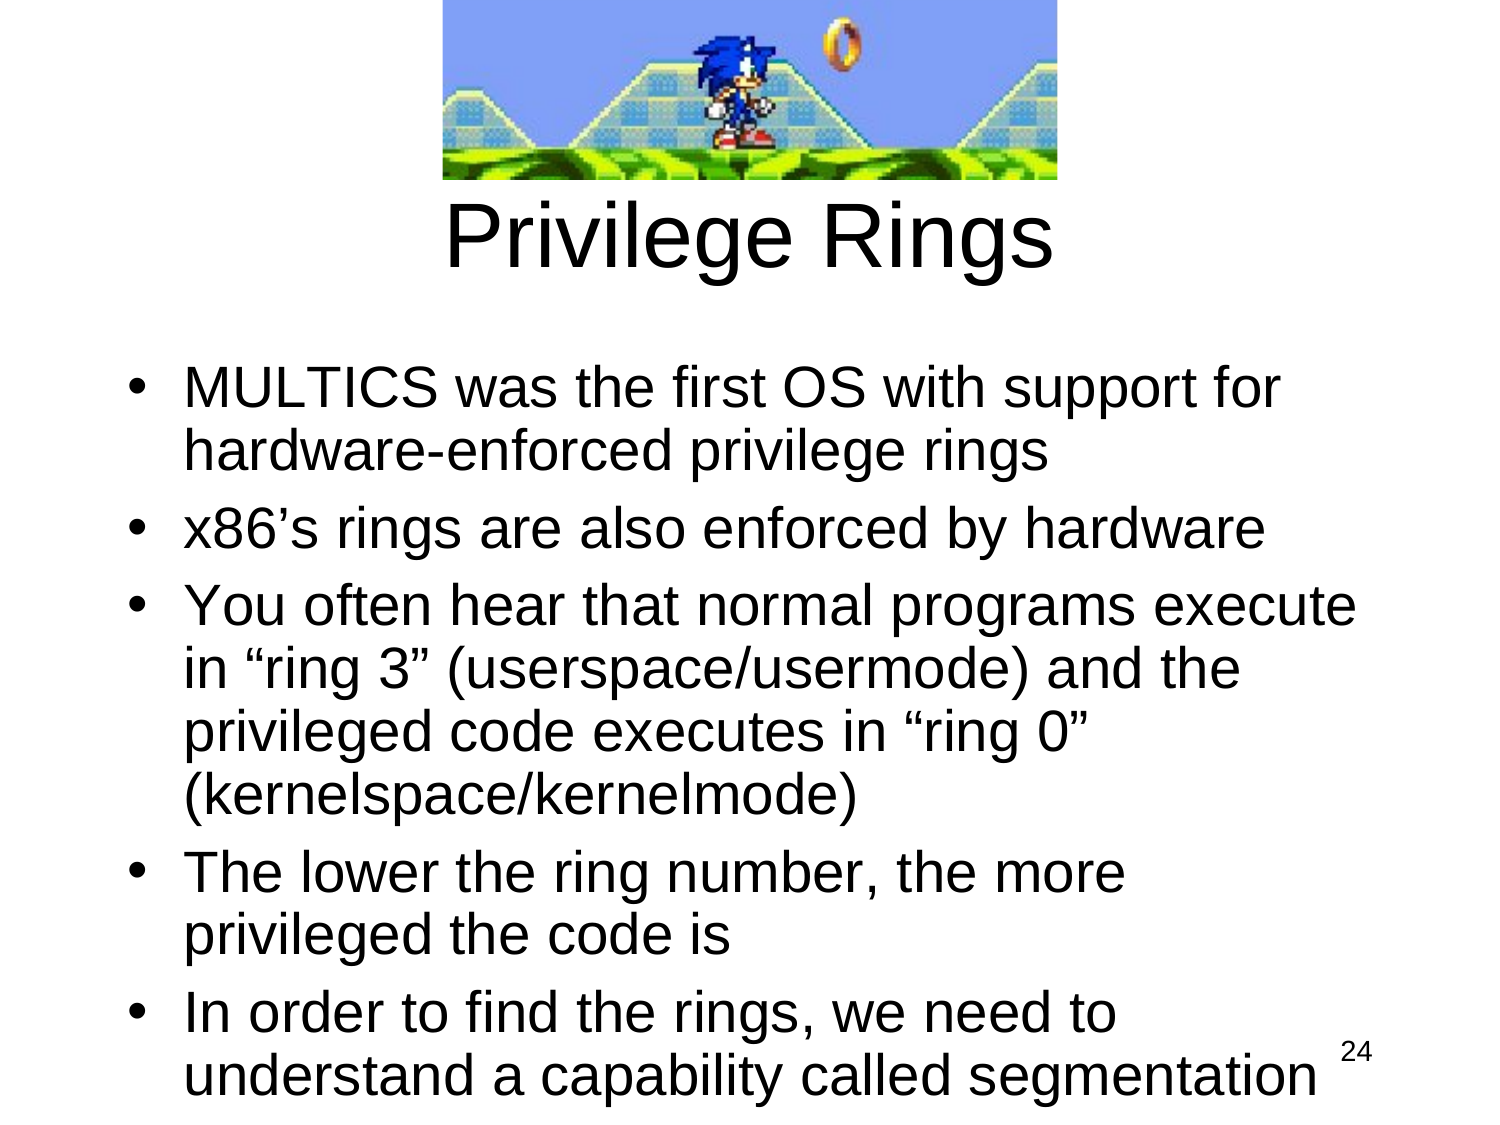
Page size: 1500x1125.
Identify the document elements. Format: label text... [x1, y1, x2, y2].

title Privilege Rings [112, 137, 1388, 325]
list MULTICS was the first OS with support for hardware-enforced privilege rings x86’s rings are also enforced by hardware You often hear that normal programs execute in “ring 3” (userspace/usermode) and the privileged code executes in “ring 0” (kernelspace/kernelmode) The lower the ring number, the more privileged the code is In order to find the rings, we need to understand a capability called segmentation [112, 350, 1388, 1125]
picture [442, 0, 1058, 180]
